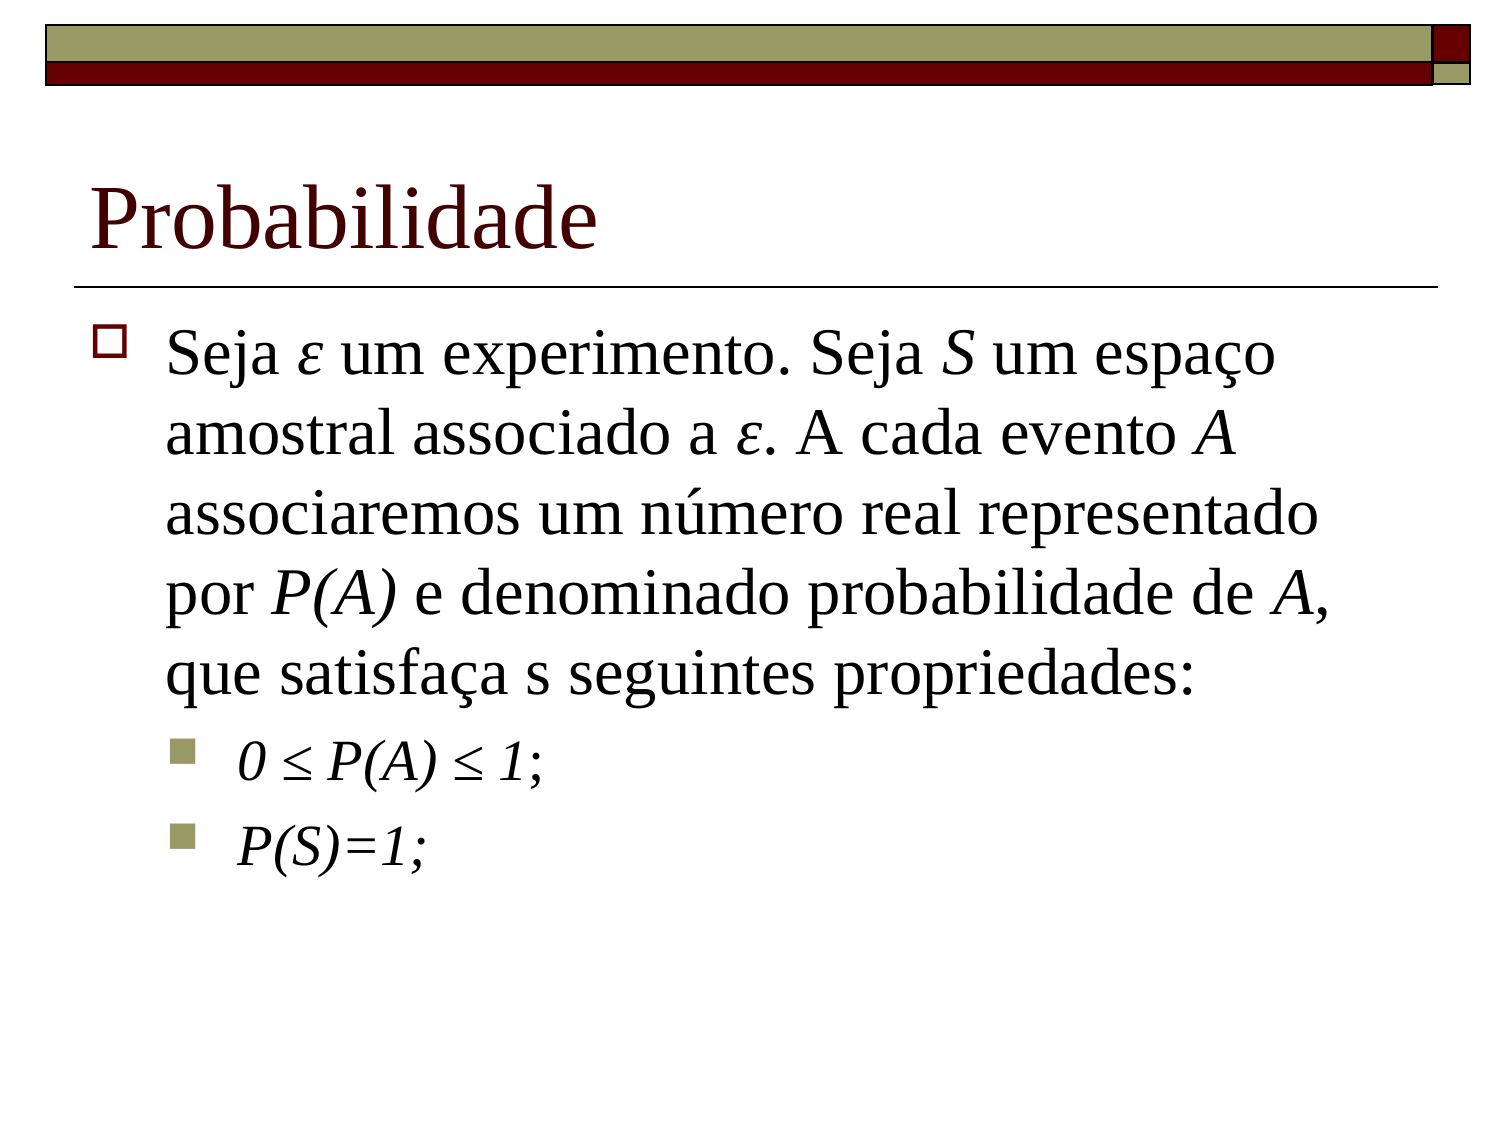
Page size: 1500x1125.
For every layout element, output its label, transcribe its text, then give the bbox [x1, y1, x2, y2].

list Seja ε um experimento. Seja S um espaço amostral associado a ε. A cada evento A associaremos um número real representado por P(A) e denominado probabilidade de A, que satisfaça s seguintes propriedades: 0 ≤ P(A) ≤ 1; P(S)=1; [75, 299, 1426, 1054]
title Probabilidade [75, 87, 1426, 275]
